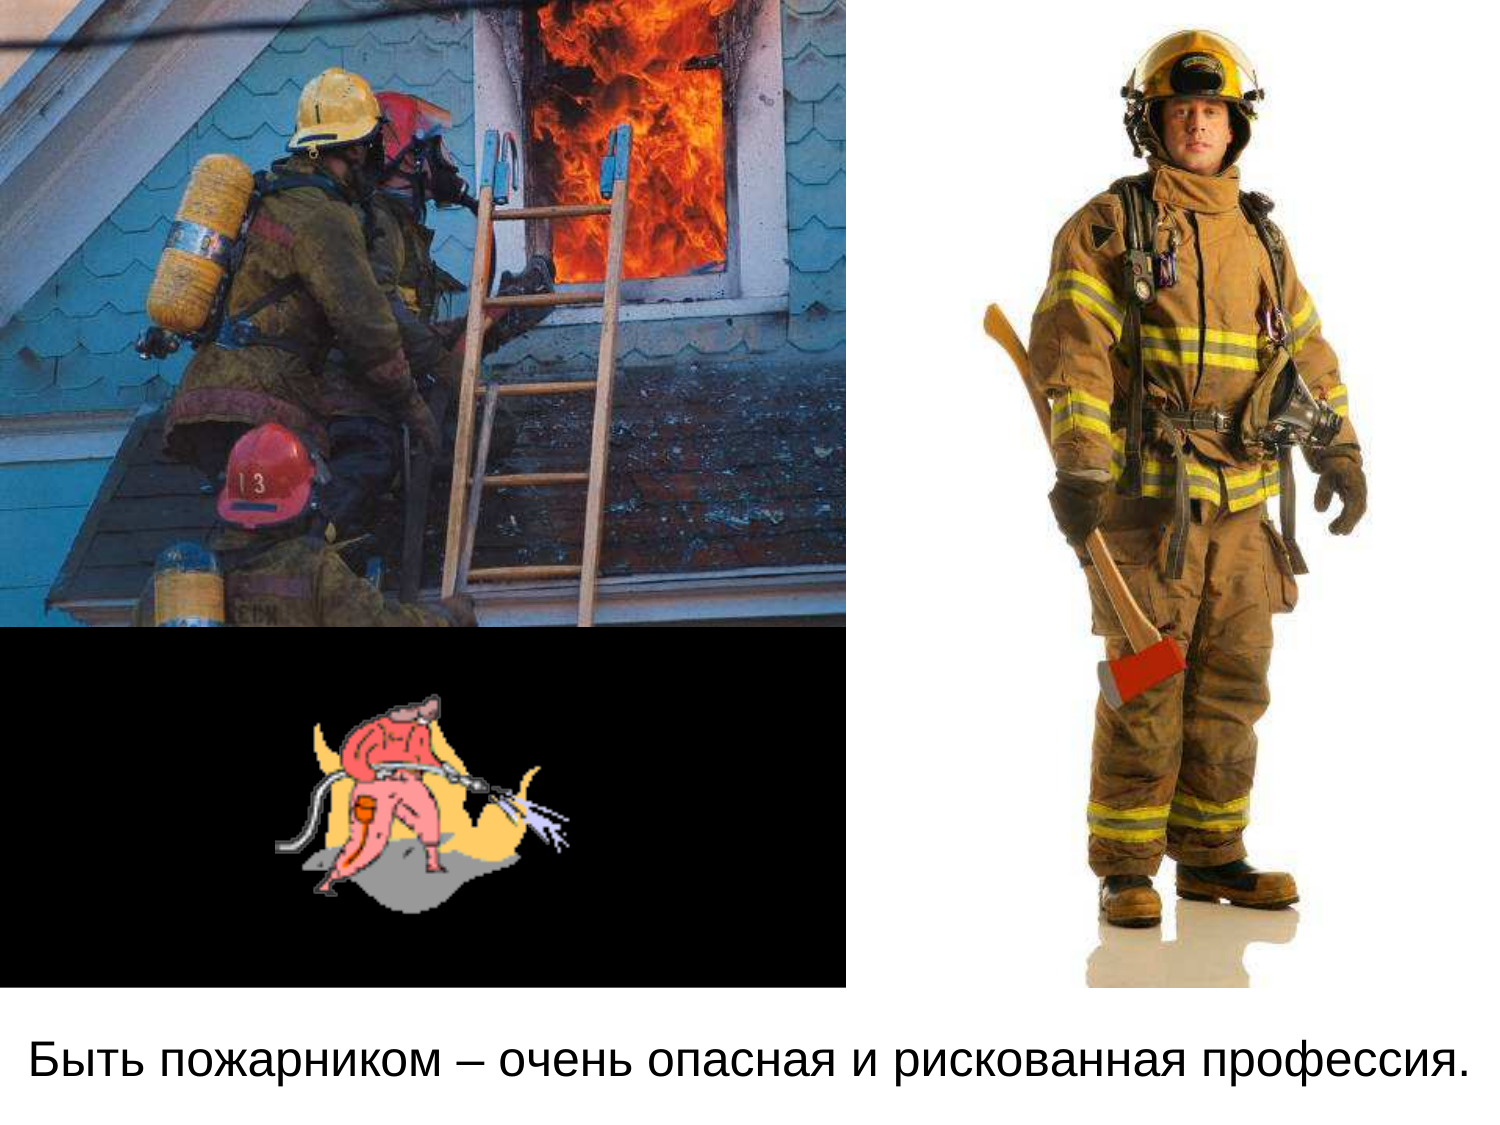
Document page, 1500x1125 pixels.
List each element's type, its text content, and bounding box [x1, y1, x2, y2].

picture [0, 0, 1500, 988]
title Быть пожарником – очень опасная и рискованная профессия. [0, 987, 1500, 1125]
picture [275, 687, 613, 917]
